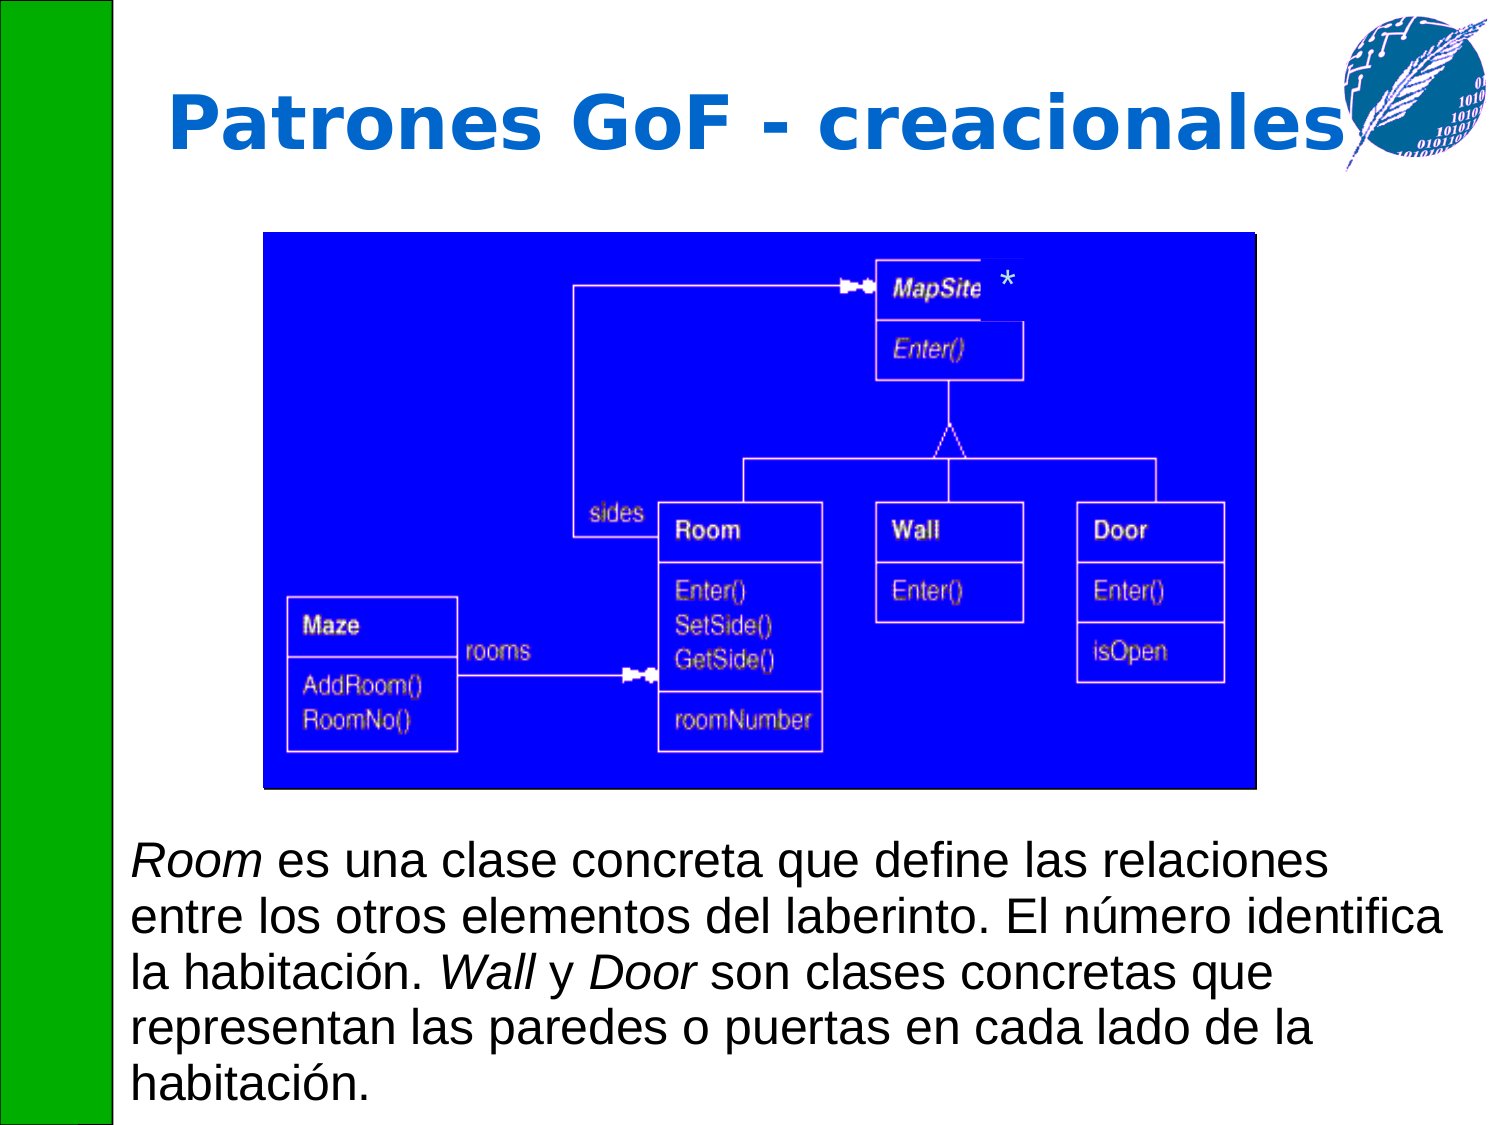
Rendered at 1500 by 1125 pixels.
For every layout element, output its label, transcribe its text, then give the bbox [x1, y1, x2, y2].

picture [1341, 15, 1488, 172]
picture [262, 232, 1255, 788]
text_box Room es una clase concreta que define las relaciones entre los otros elementos del laberinto. El número identifica la habitación. Wall y Door son clases concretas que representan las paredes o puertas en cada lado de la habitación. [115, 824, 1463, 1120]
title Patrones GoF - creacionales [151, 38, 1426, 226]
text_box * [980, 258, 1047, 322]
